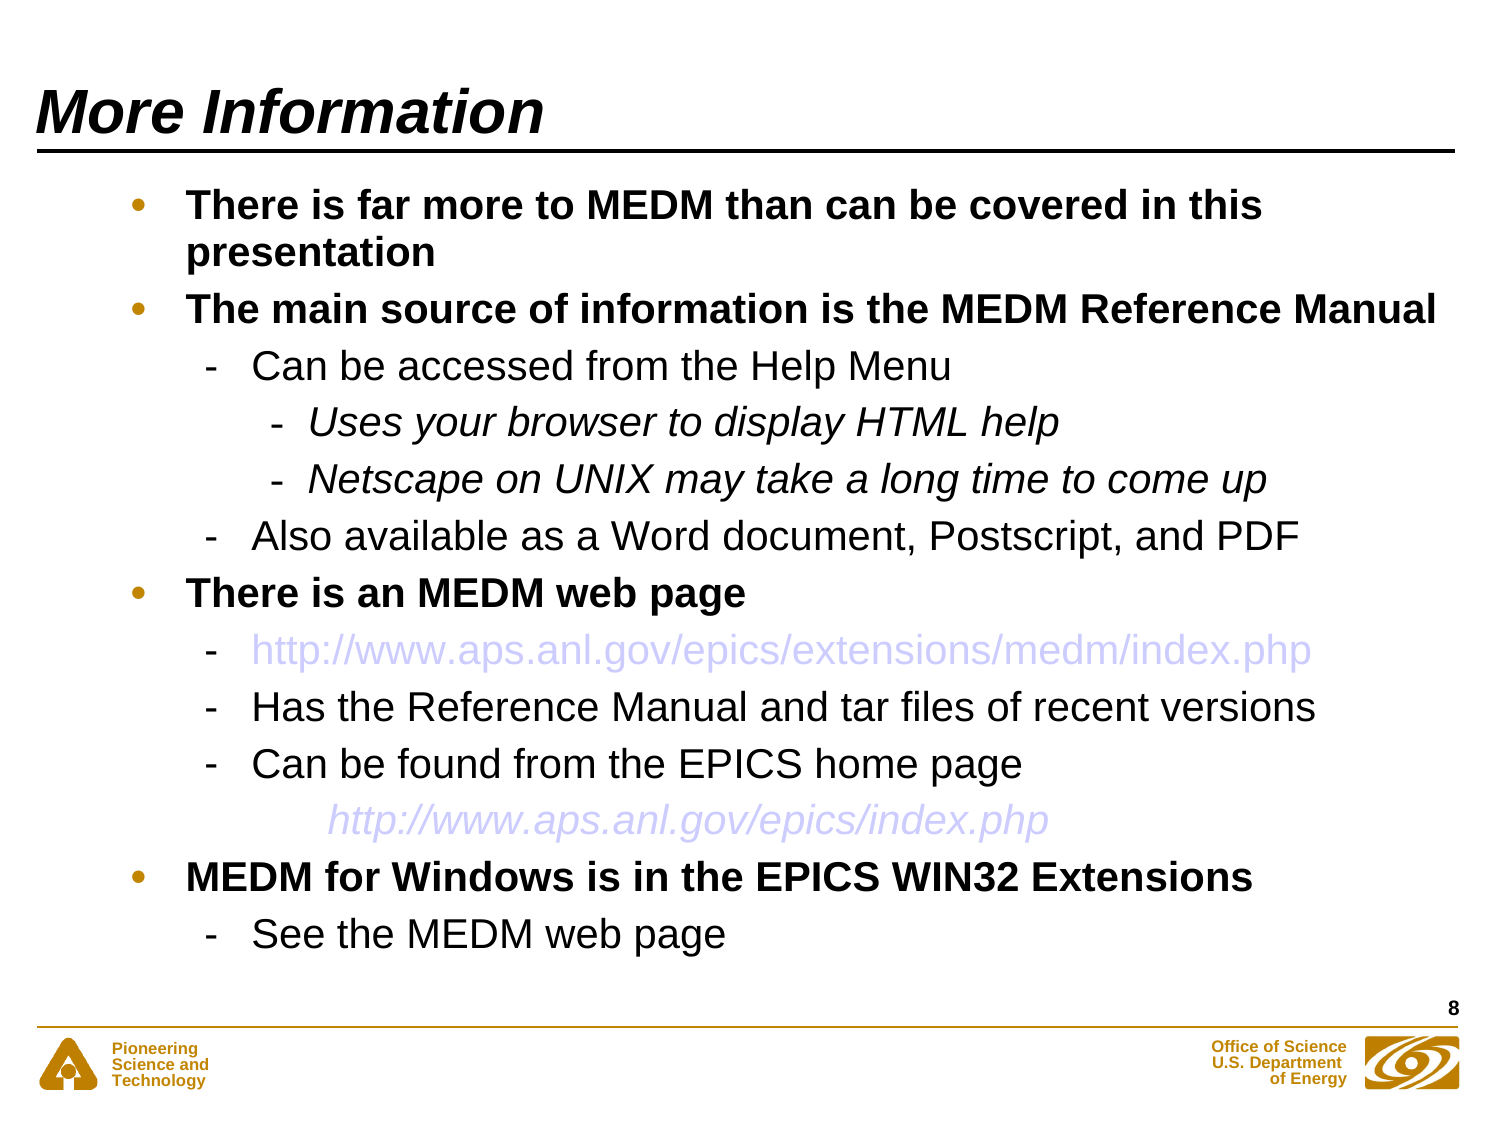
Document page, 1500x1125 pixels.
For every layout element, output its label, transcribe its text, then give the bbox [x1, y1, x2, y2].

picture [35, 1034, 101, 1094]
picture [1362, 1032, 1463, 1093]
list There is far more to MEDM than can be covered in this presentation The main source of information is the MEDM Reference Manual Can be accessed from the Help Menu Uses your browser to display HTML help Netscape on UNIX may take a long time to come up Also available as a Word document, Postscript, and PDF There is an MEDM web page http://www.aps.anl.gov/epics/extensions/medm/index.php Has the Reference Manual and tar files of recent versions Can be found from the EPICS home page http://www.aps.anl.gov/epics/index.php MEDM for Windows is in the EPICS WIN32 Extensions See the MEDM web page [114, 174, 1459, 1009]
title More Information [21, 75, 1459, 154]
